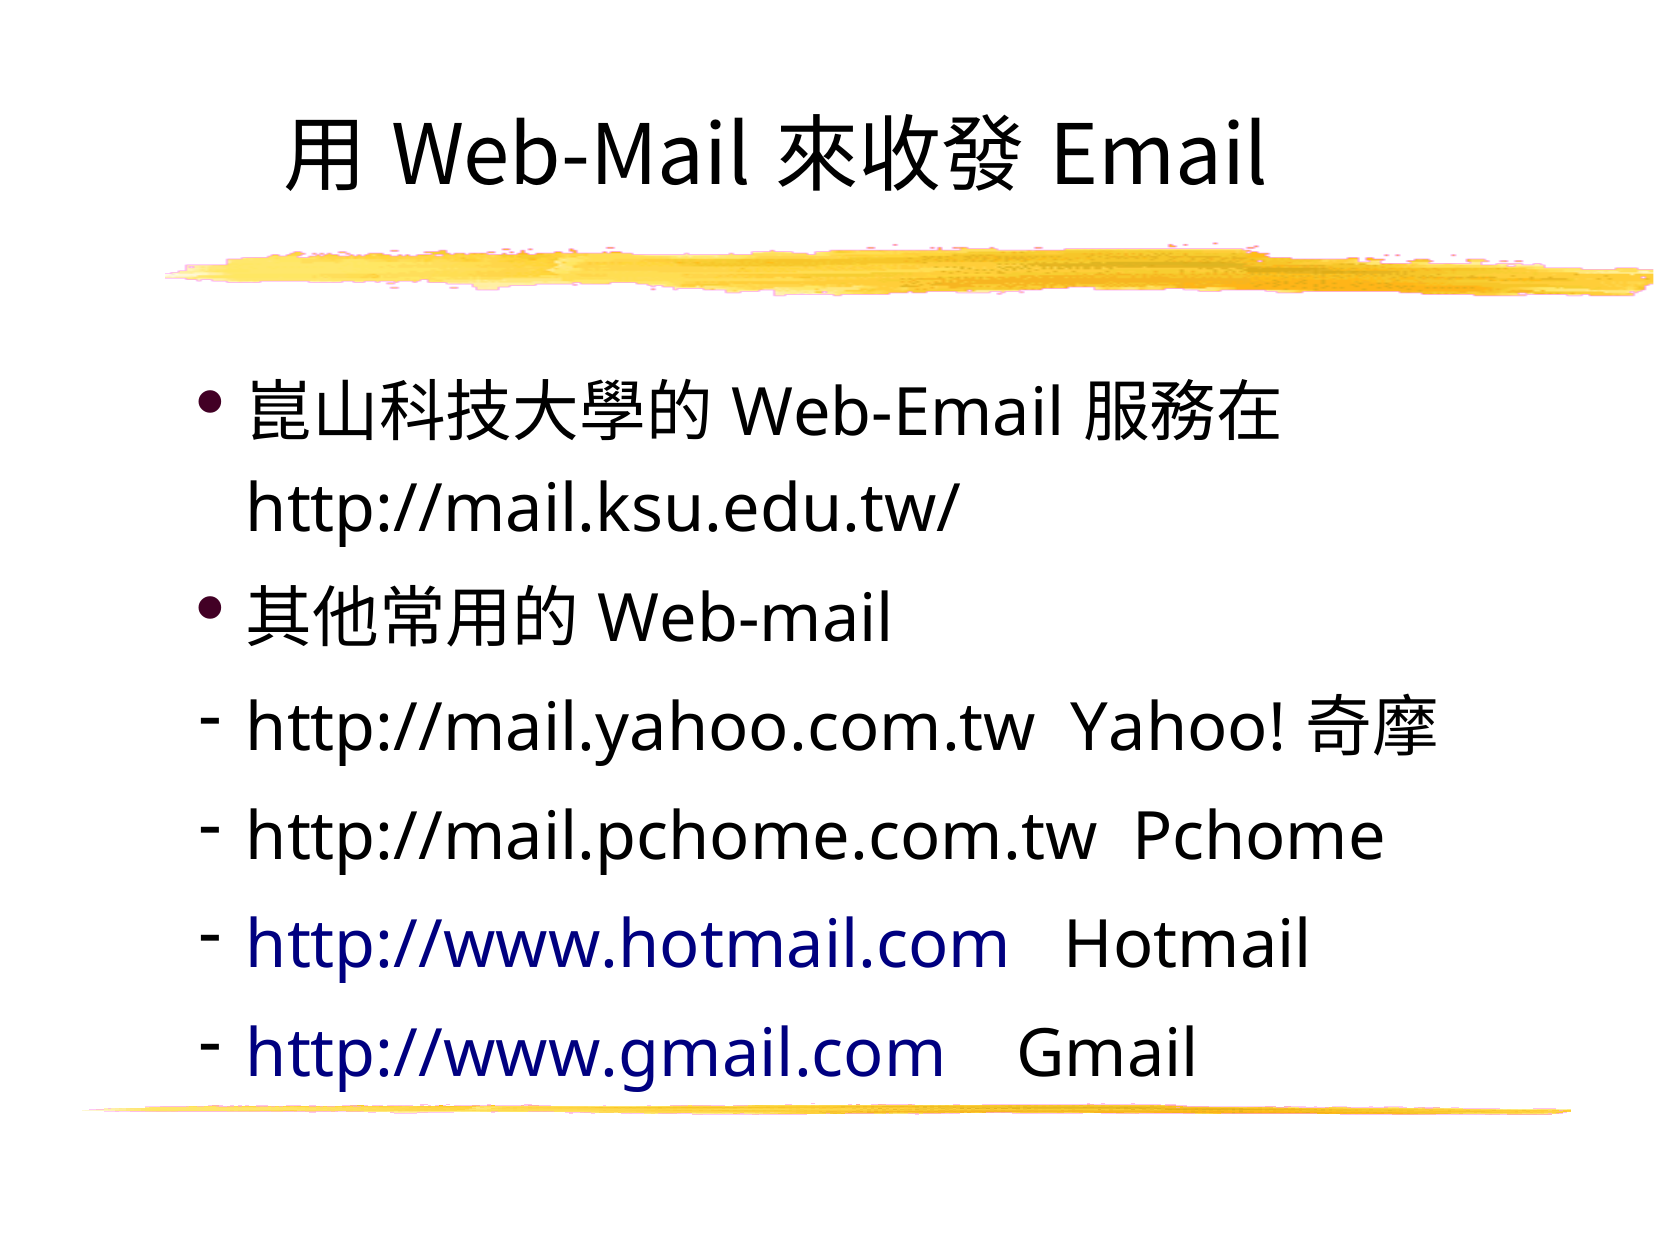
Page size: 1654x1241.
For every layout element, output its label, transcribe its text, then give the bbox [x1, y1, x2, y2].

list 崑山科技大學的Web-Email服務在 http://mail.ksu.edu.tw/ 其他常用的Web-mail http://mail.yahoo.com.tw Yahoo!奇摩 http://mail.pchome.com.tw Pchome http://www.hotmail.com Hotmail http://www.gmail.com Gmail [124, 358, 1530, 1112]
picture [165, 237, 1654, 308]
title 用Web-Mail來收發Email [73, 41, 1479, 249]
picture [82, 1102, 1571, 1117]
